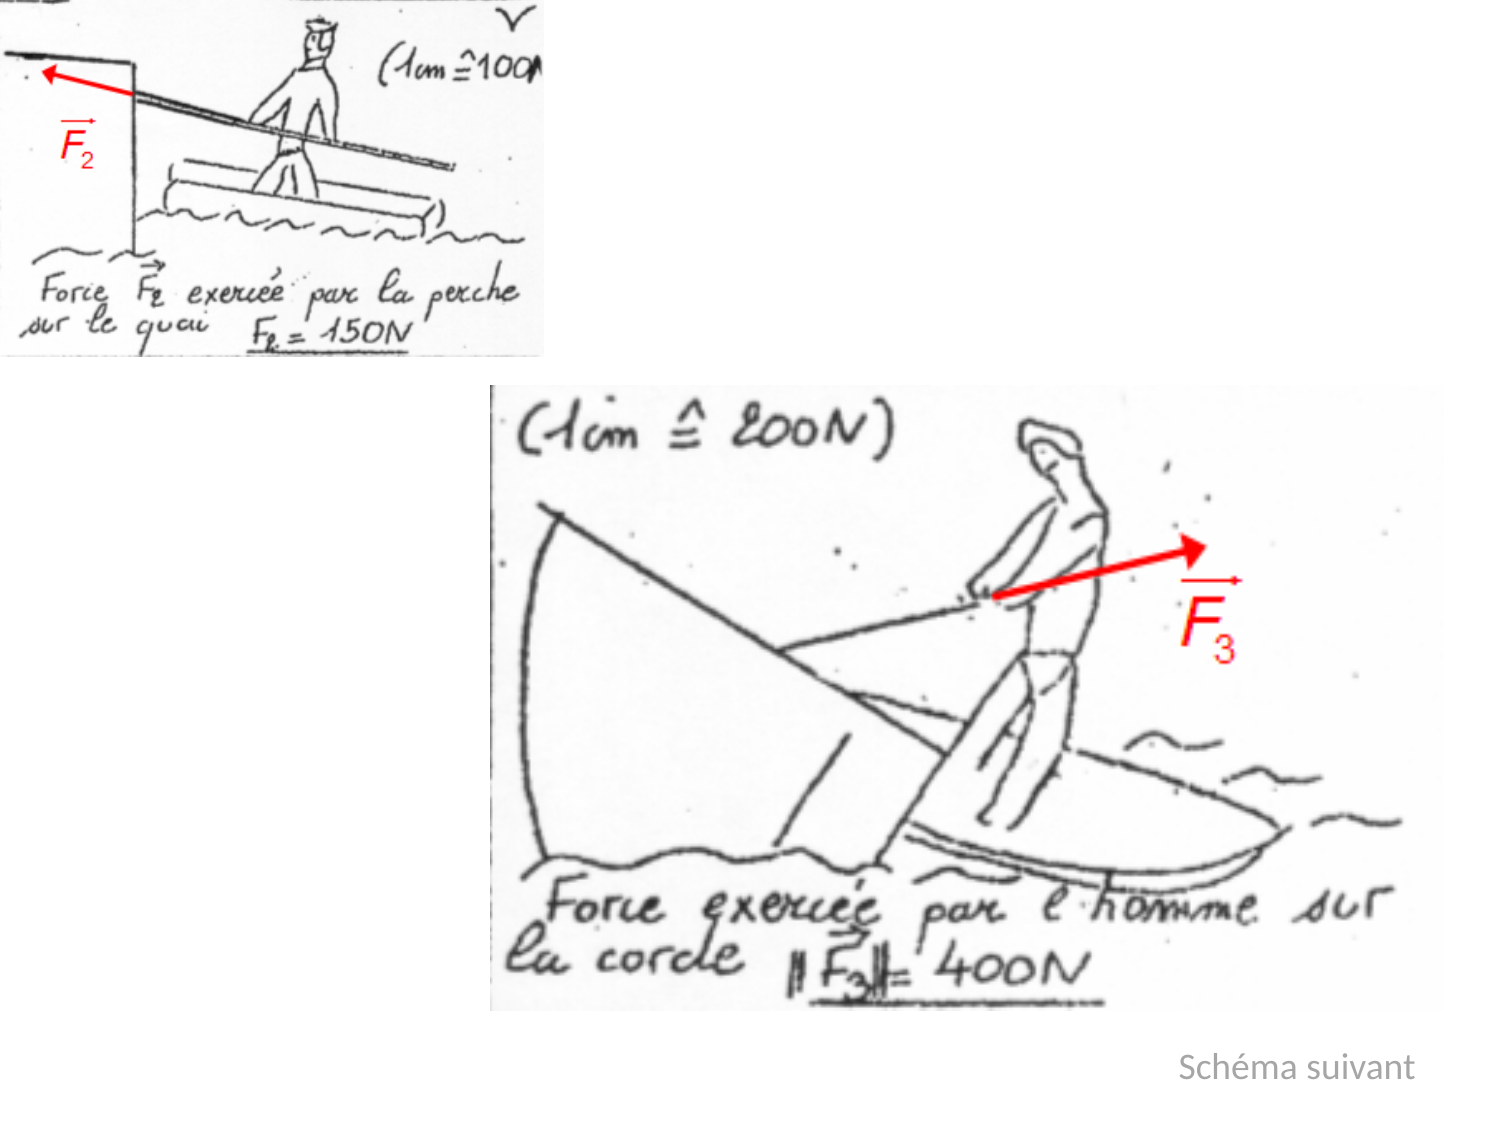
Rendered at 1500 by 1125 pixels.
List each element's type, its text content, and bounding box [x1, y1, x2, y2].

picture [490, 385, 1444, 1011]
text_box Schéma suivant [1163, 1034, 1483, 1095]
picture [0, 0, 544, 357]
